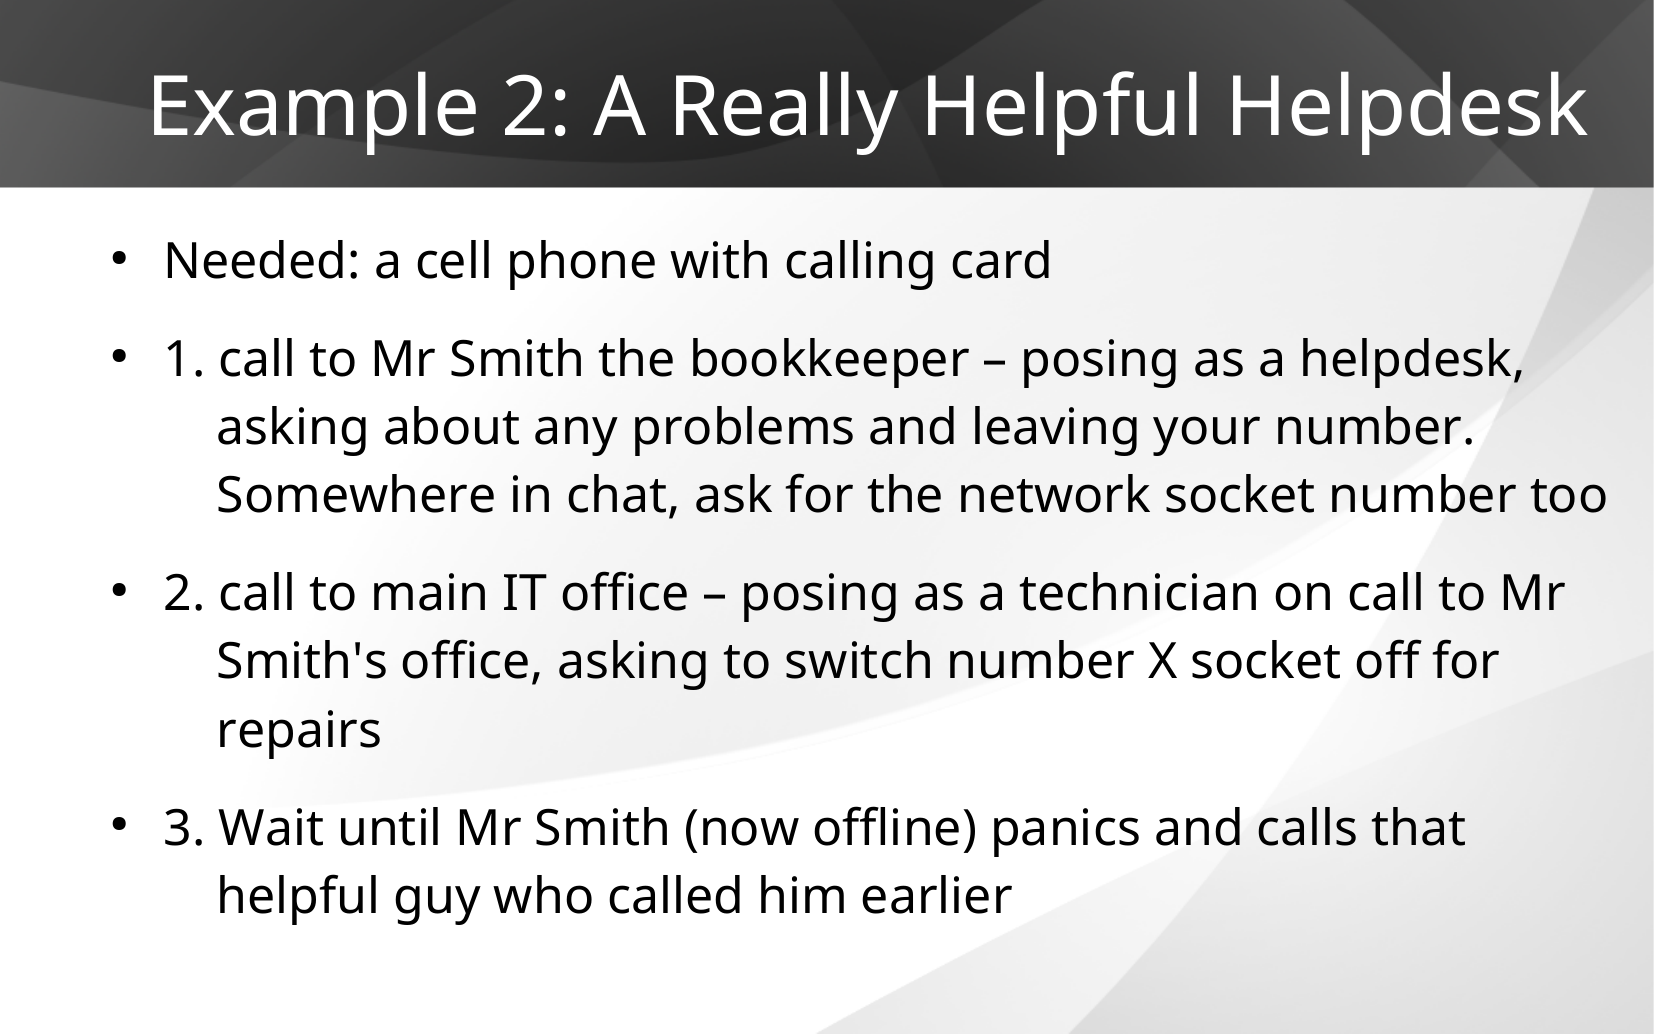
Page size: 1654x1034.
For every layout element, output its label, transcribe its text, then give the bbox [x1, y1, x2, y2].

list Needed: a cell phone with calling card 1. call to Mr Smith the bookkeeper – posing as a helpdesk, asking about any problems and leaving your number. Somewhere in chat, ask for the network socket number too 2. call to main IT office – posing as a technician on call to Mr Smith's office, asking to switch number X socket off for repairs 3. Wait until Mr Smith (now offline) panics and calls that helpful guy who called him earlier [75, 225, 1613, 1013]
picture [0, 0, 1654, 1034]
title Example 2: A Really Helpful Helpdesk [124, 0, 1613, 208]
